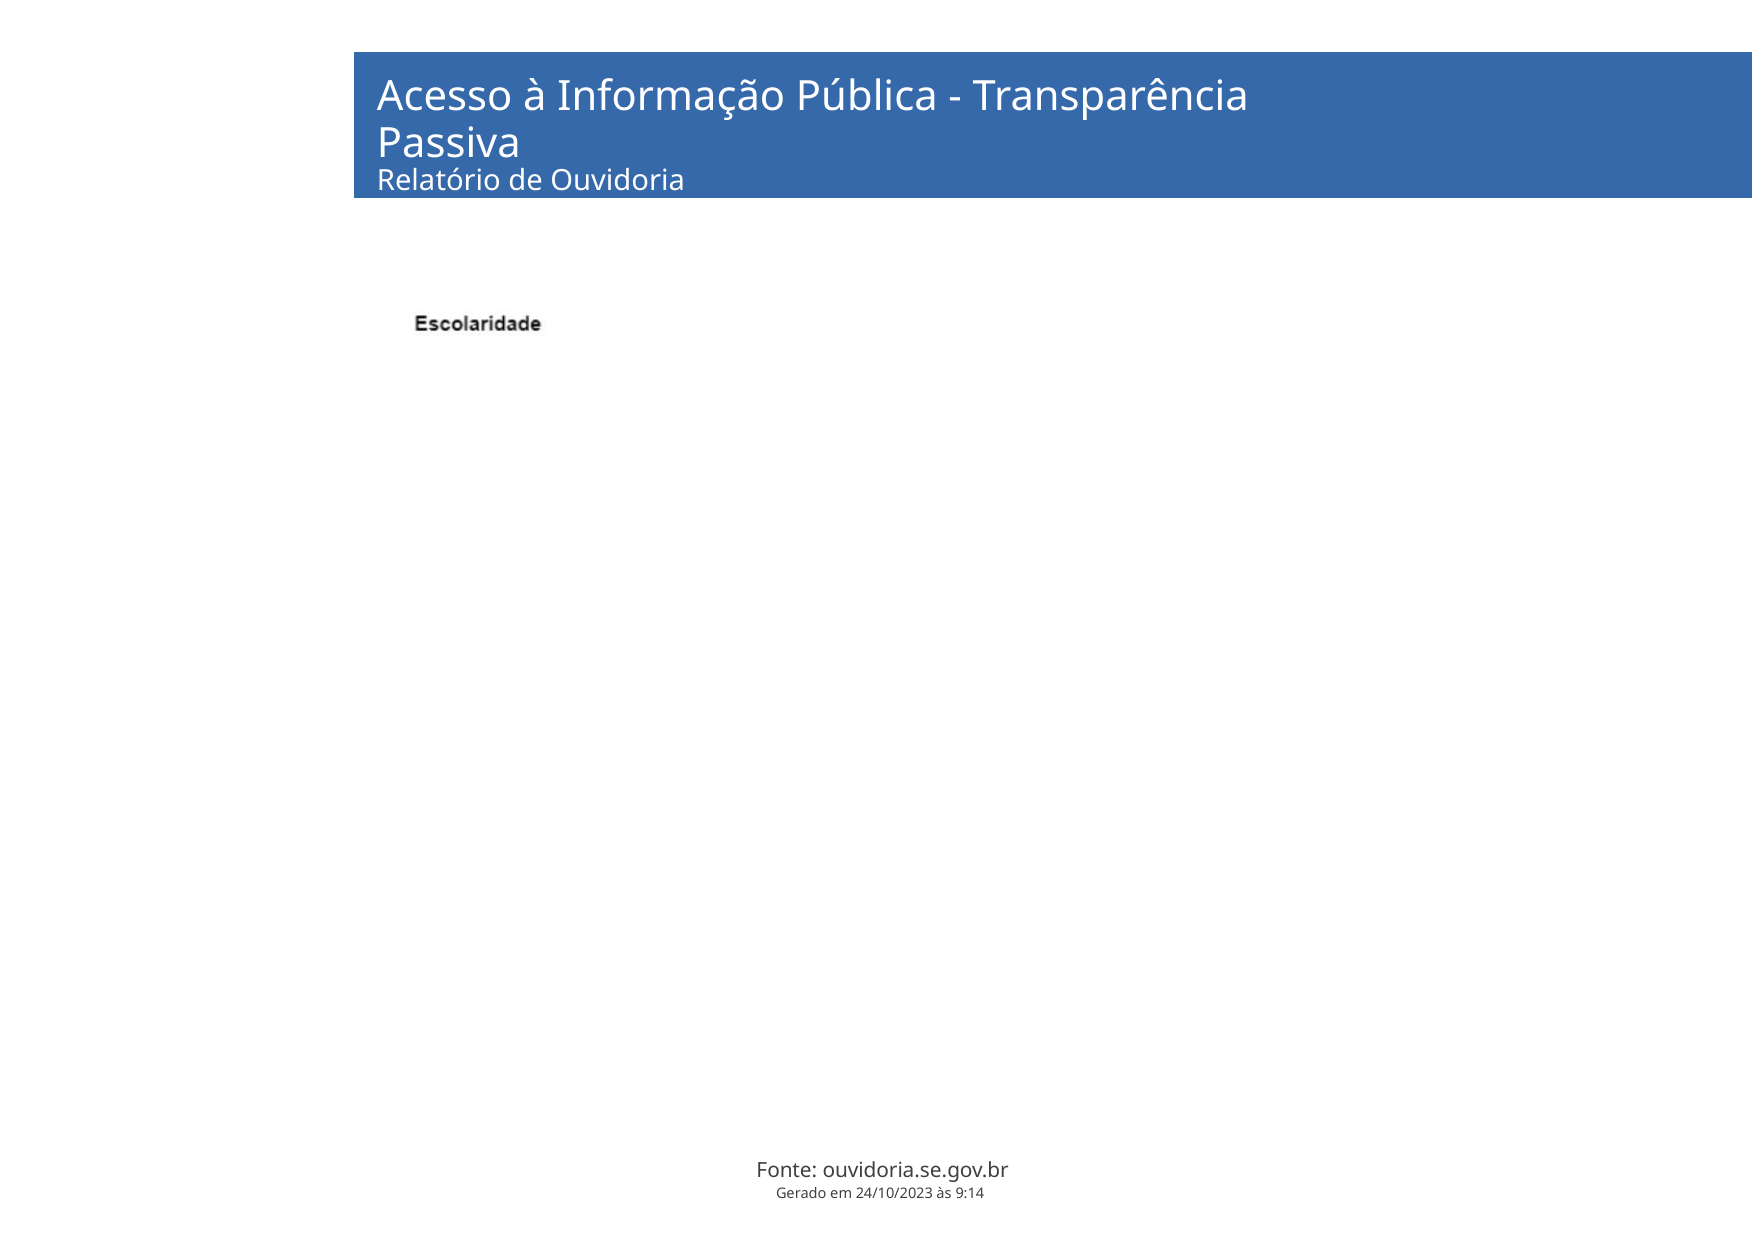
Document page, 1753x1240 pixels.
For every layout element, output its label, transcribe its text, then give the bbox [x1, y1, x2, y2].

text_box Fonte: ouvidoria.se.gov.br Gerado em 24/10/2023 às 9:14 [756, 1158, 1023, 1202]
text_box [155, 211, 1599, 1028]
text_box [354, 52, 1752, 198]
text_box Acesso à Informação Pública - Transparência Passiva Relatório de Ouvidoria SETUR - Setembro a Setembro de 2023 [376, 72, 1403, 228]
